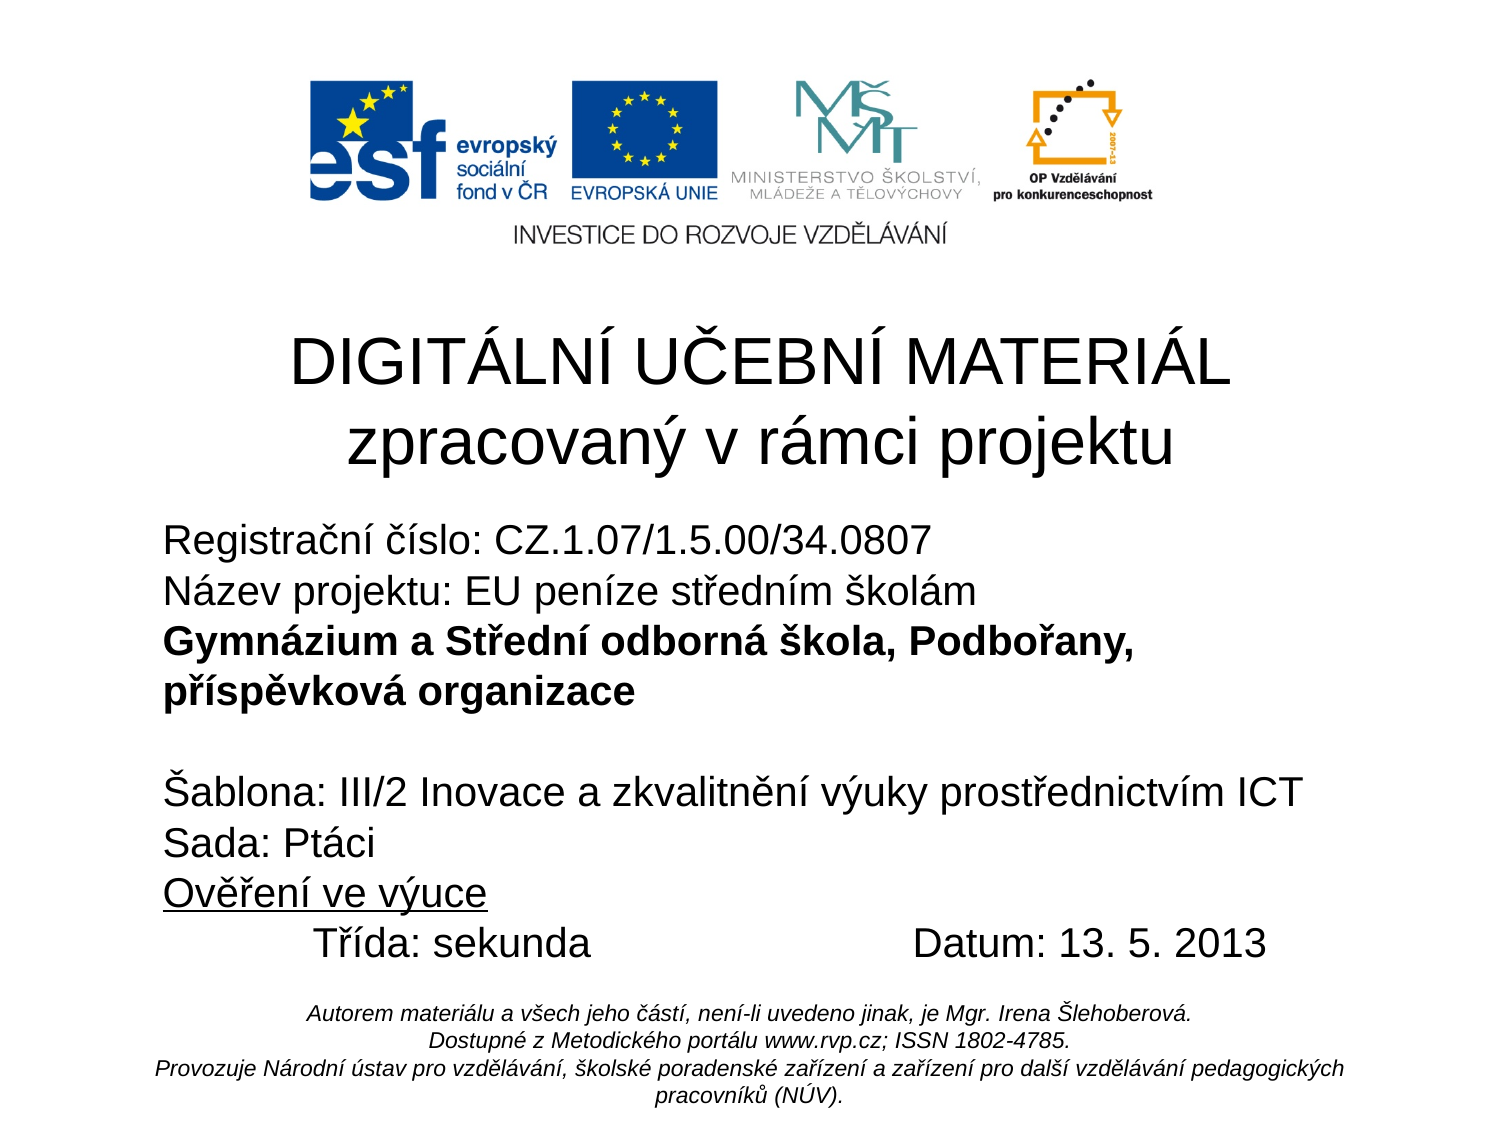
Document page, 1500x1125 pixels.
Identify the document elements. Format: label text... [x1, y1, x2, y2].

text_box Registrační číslo: CZ.1.07/1.5.00/34.0807 Název projektu: EU peníze středním školám Gymnázium a Střední odborná škola, Podbořany, příspěvková organizace Šablona: III/2 Inovace a zkvalitnění výuky prostřednictvím ICT Sada: Ptáci Ověření ve výuce Třída: sekunda Datum: 13. 5. 2013 [147, 515, 1376, 990]
title DIGITÁLNÍ UČEBNÍ MATERIÁL zpracovaný v rámci projektu [159, 310, 1364, 486]
text_box Autorem materiálu a všech jeho částí, není-li uvedeno jinak, je Mgr. Irena Šlehoberová. Dostupné z Metodického portálu www.rvp.cz; ISSN 1802-4785. Provozuje Národní ústav pro vzdělávání, školské poradenské zařízení a zařízení pro další vzdělávání pedagogických pracovníků (NÚV). [88, 990, 1412, 1117]
picture [265, 42, 1210, 274]
